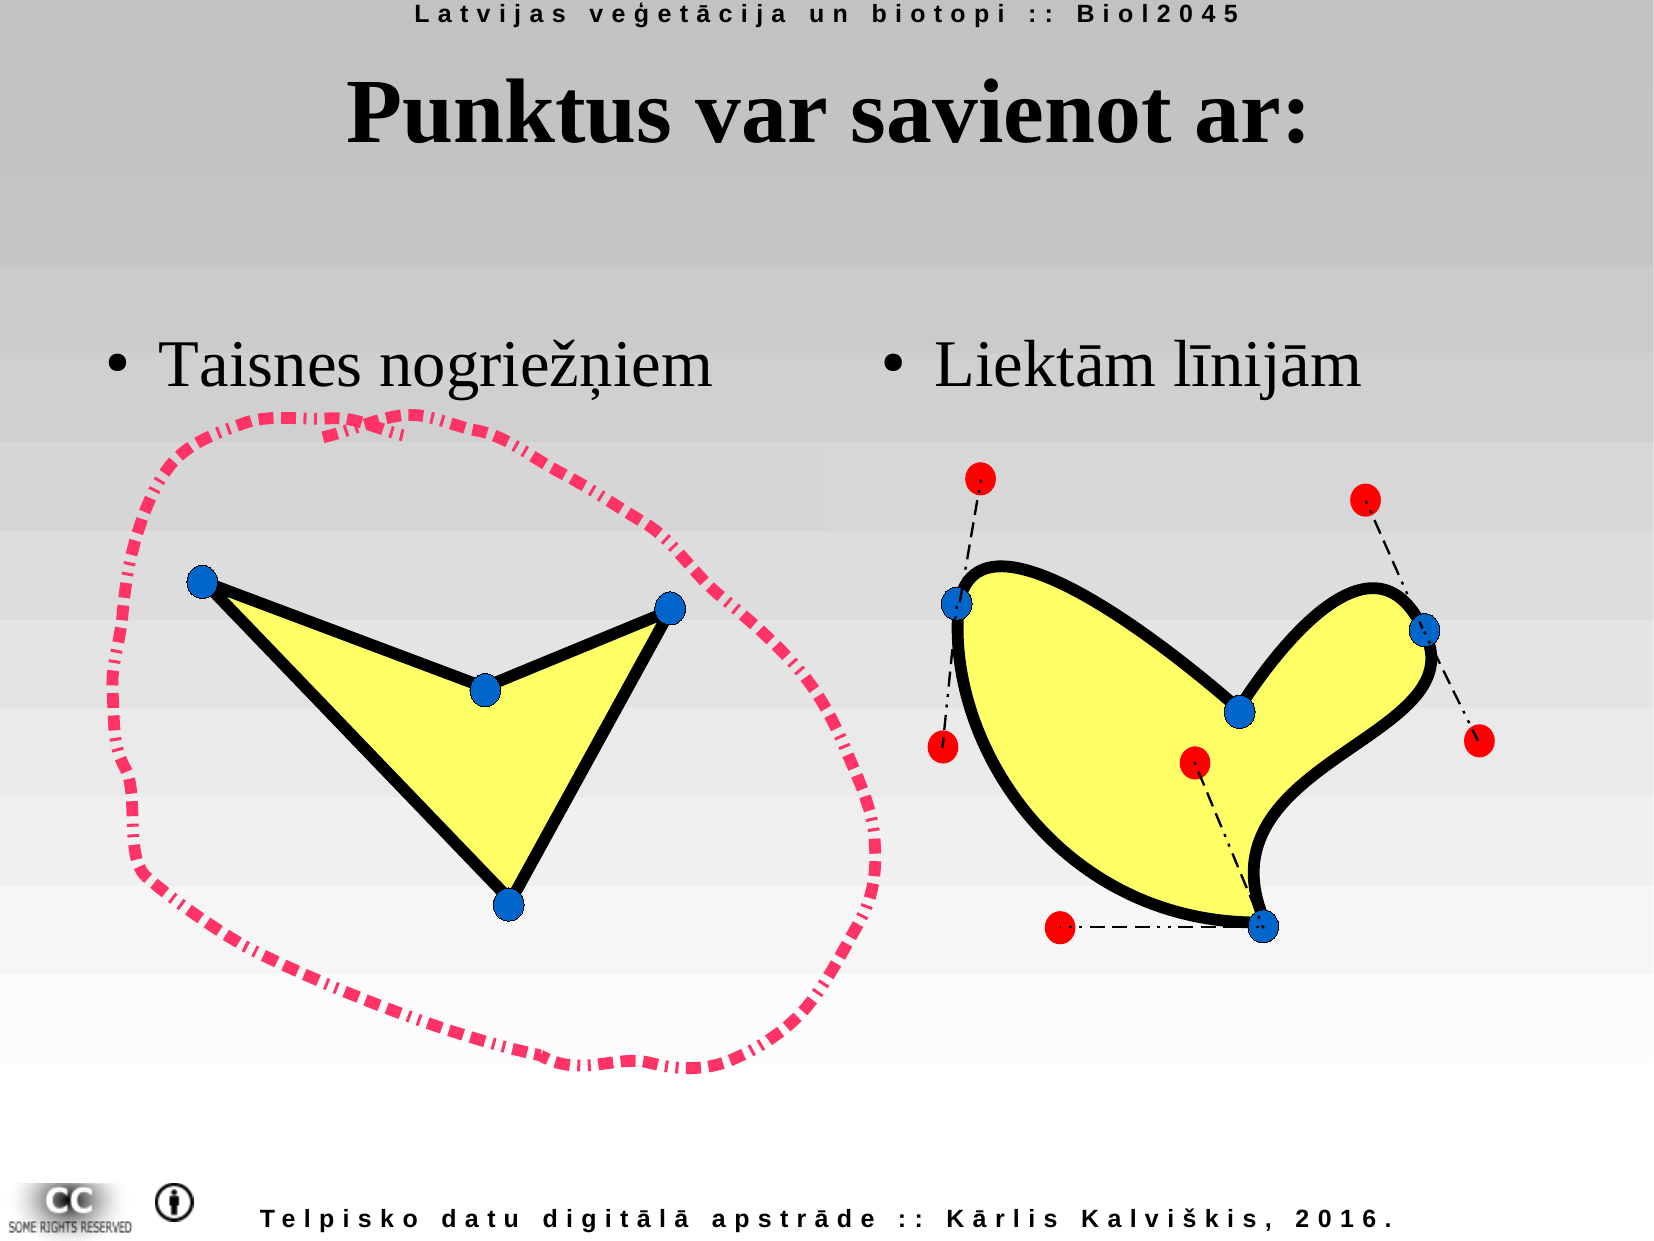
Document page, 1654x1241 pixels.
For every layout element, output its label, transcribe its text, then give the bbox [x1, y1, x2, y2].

text_box [965, 462, 996, 496]
text_box [1350, 483, 1381, 517]
list Taisnes nogriežņiem [87, 327, 827, 1172]
text_box [1044, 911, 1076, 945]
text_box [1464, 724, 1495, 758]
picture [0, 0, 1654, 1241]
list Liektām līnijām [863, 327, 1603, 1172]
text_box [927, 730, 959, 764]
text_box [186, 565, 686, 922]
text_box [941, 566, 1440, 943]
title Punktus var savienot ar: [34, 61, 1626, 296]
